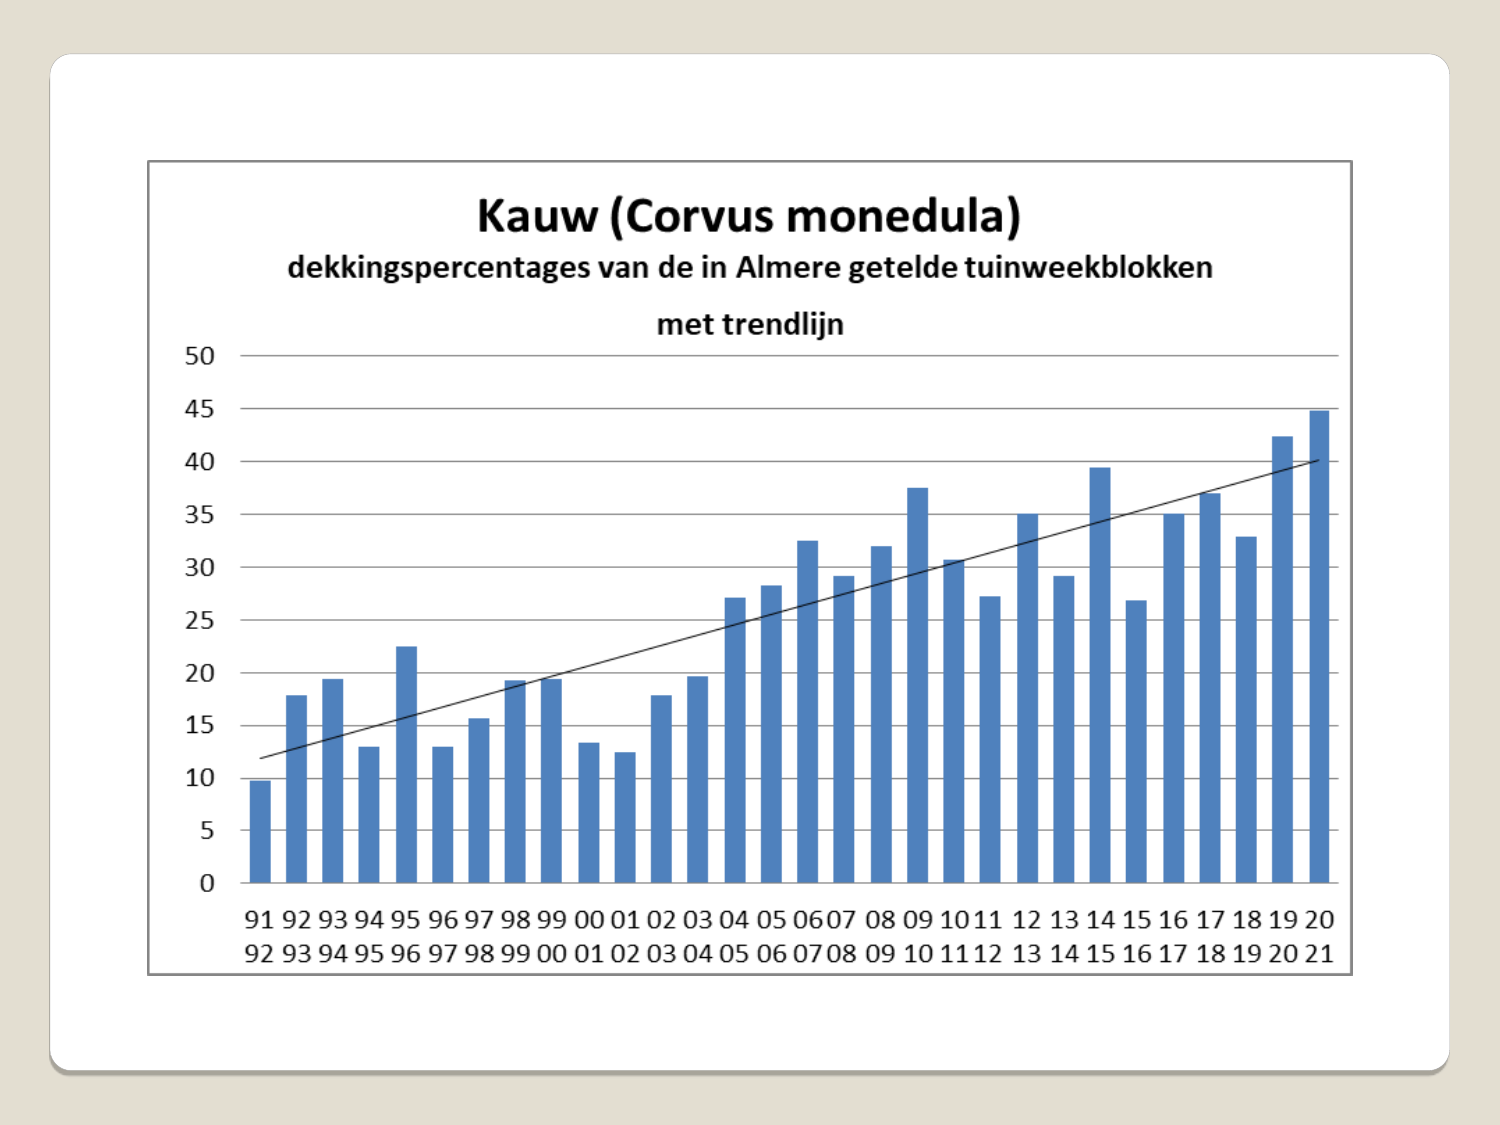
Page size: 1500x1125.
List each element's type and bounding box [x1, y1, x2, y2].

picture [147, 160, 1353, 976]
